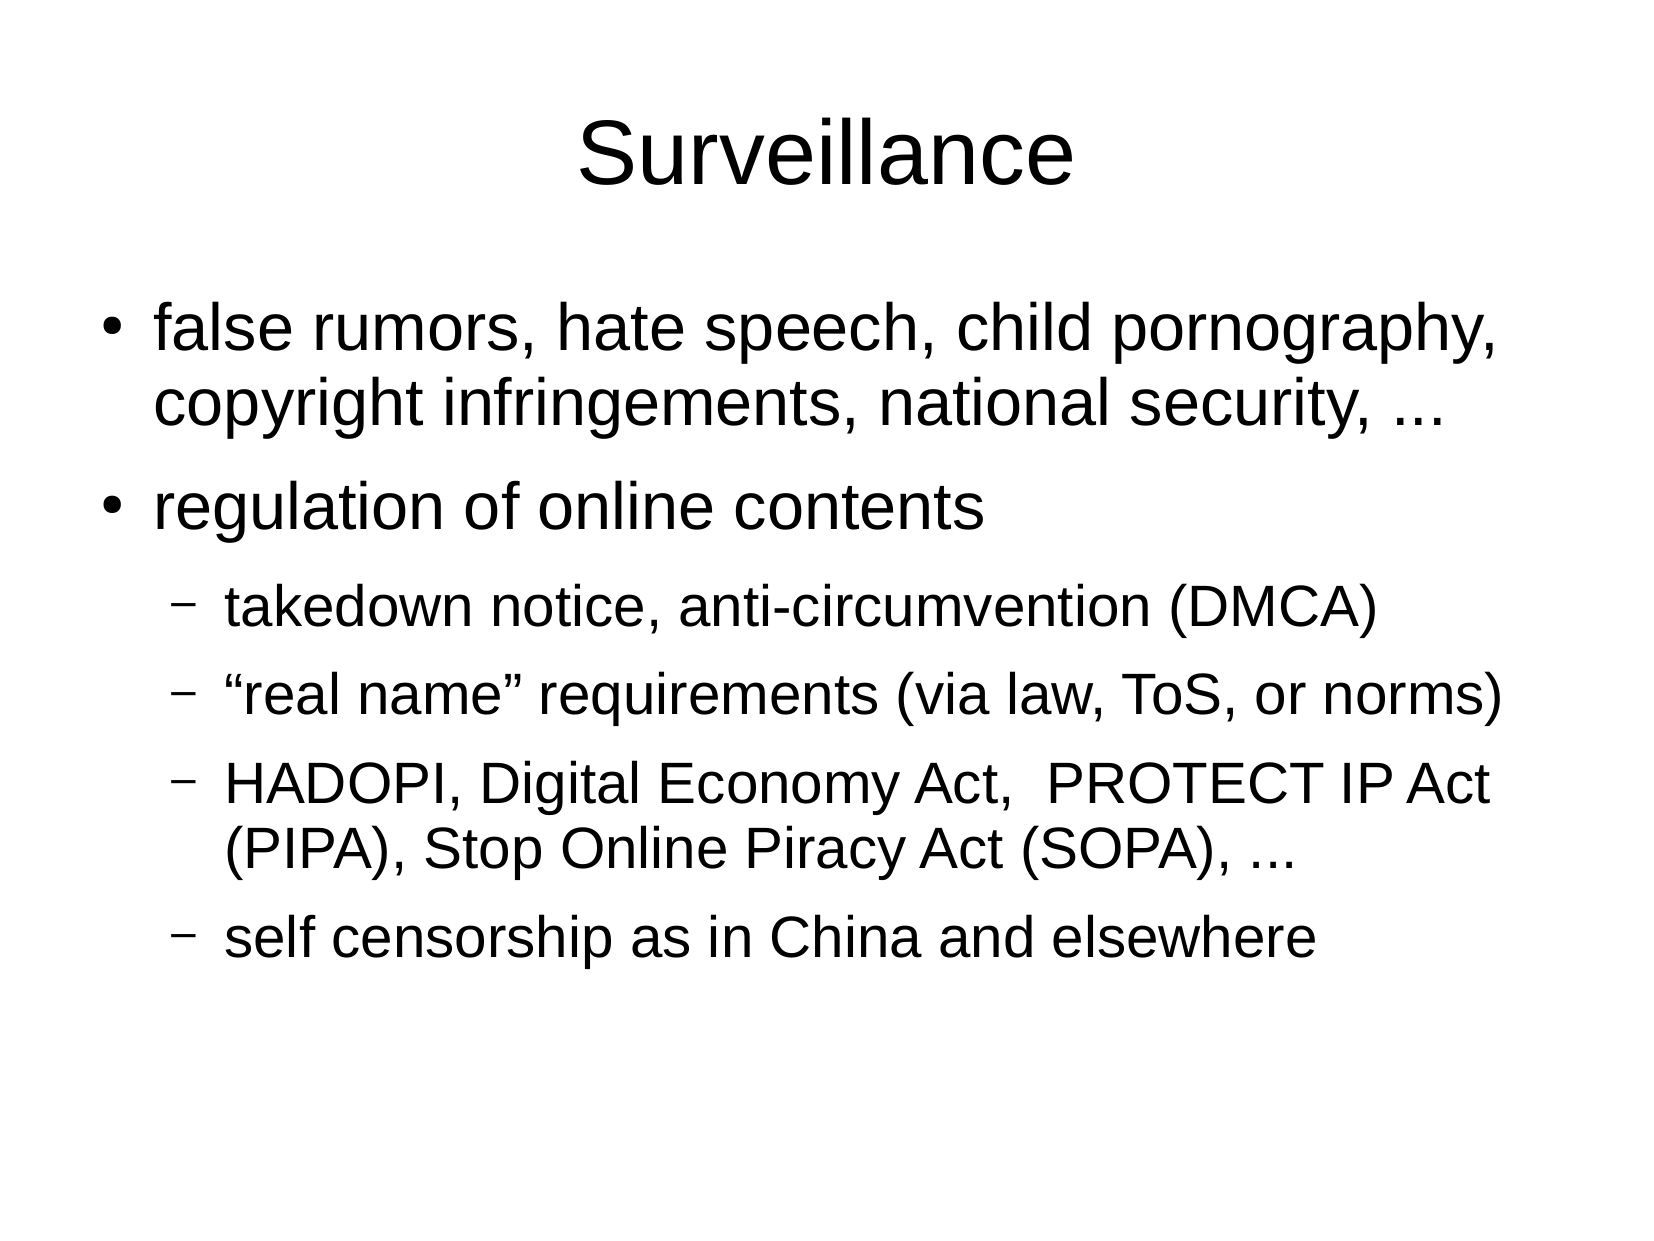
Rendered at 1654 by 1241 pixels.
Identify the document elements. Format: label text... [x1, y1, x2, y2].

title Surveillance [82, 49, 1571, 257]
list false rumors, hate speech, child pornography, copyright infringements, national security, ... regulation of online contents takedown notice, anti-circumvention (DMCA) “real name” requirements (via law, ToS, or norms) HADOPI, Digital Economy Act, PROTECT IP Act (PIPA), Stop Online Piracy Act (SOPA), ... self censorship as in China and elsewhere [82, 290, 1583, 1134]
